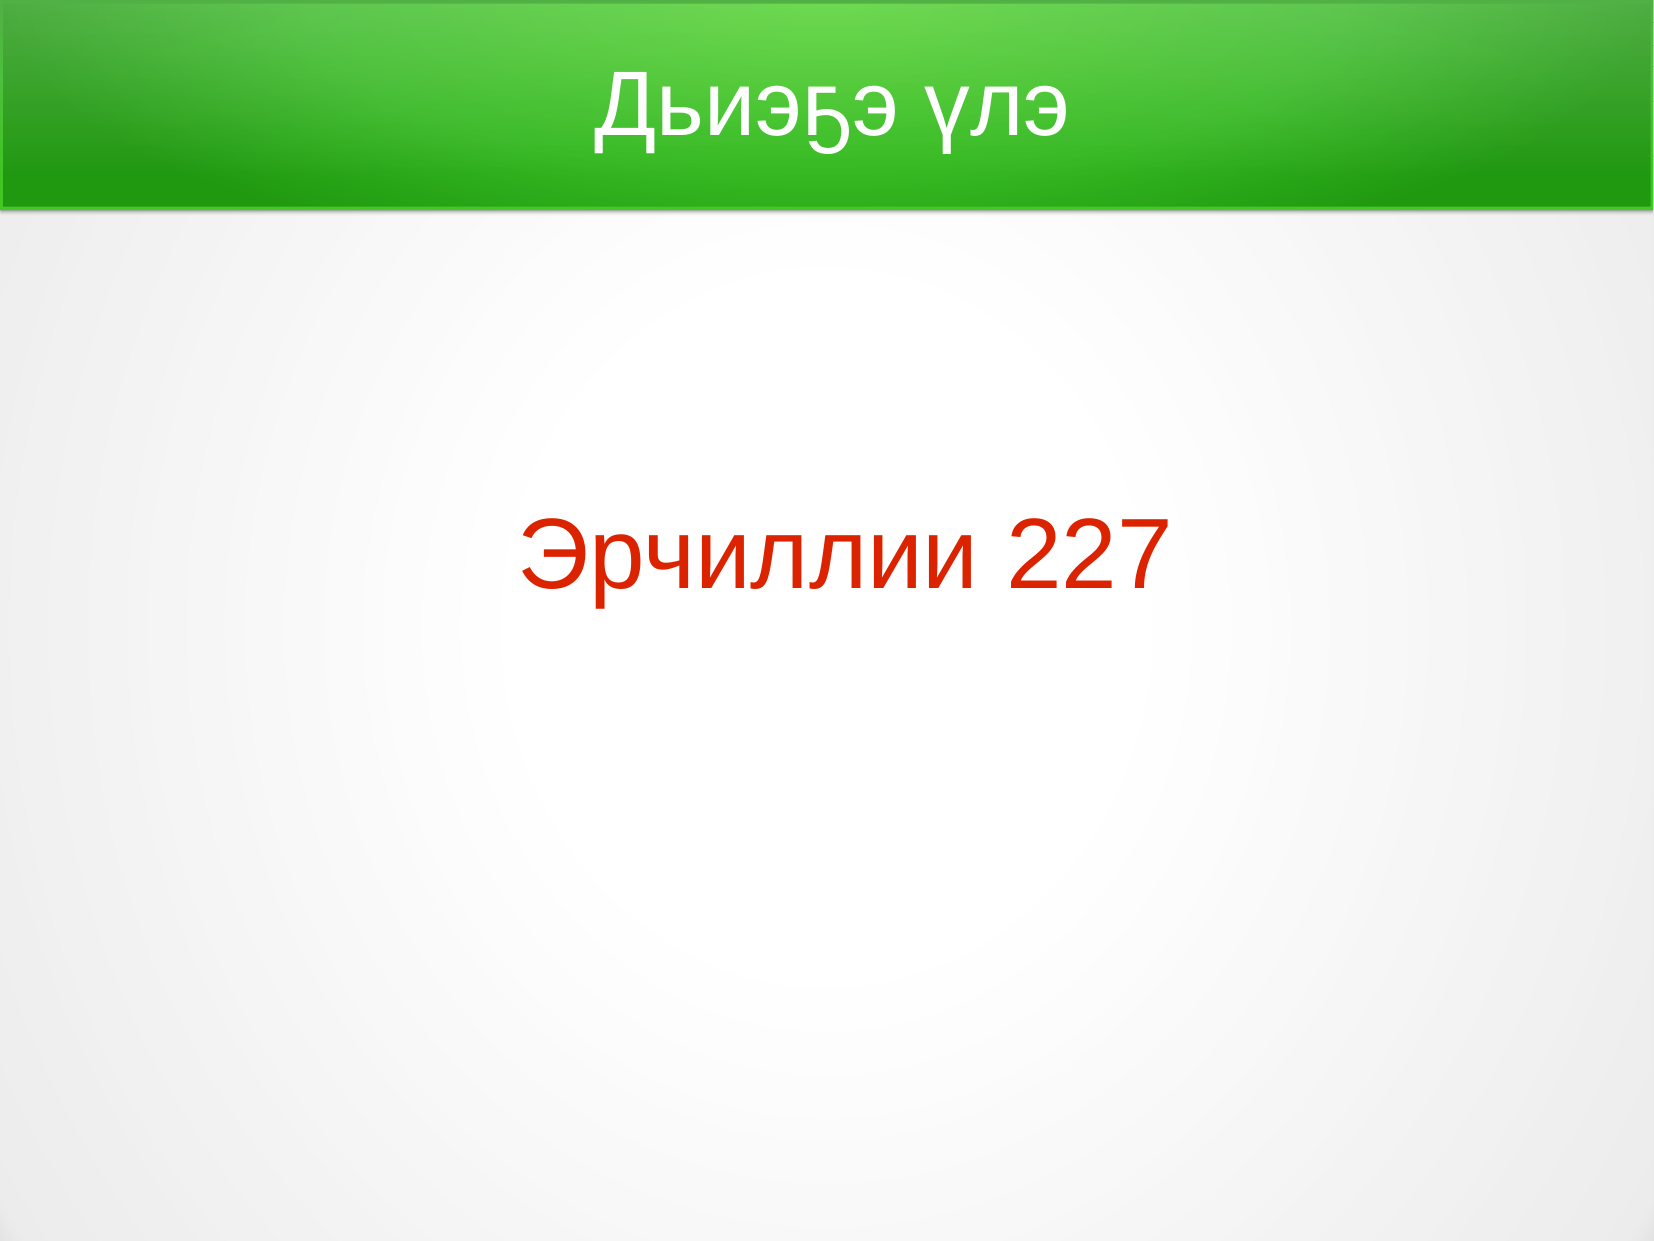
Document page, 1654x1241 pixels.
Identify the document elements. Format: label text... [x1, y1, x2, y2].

list Эрчиллии 227 [82, 290, 1538, 1010]
title Дьиэҕэ үлэ [88, 39, 1577, 169]
